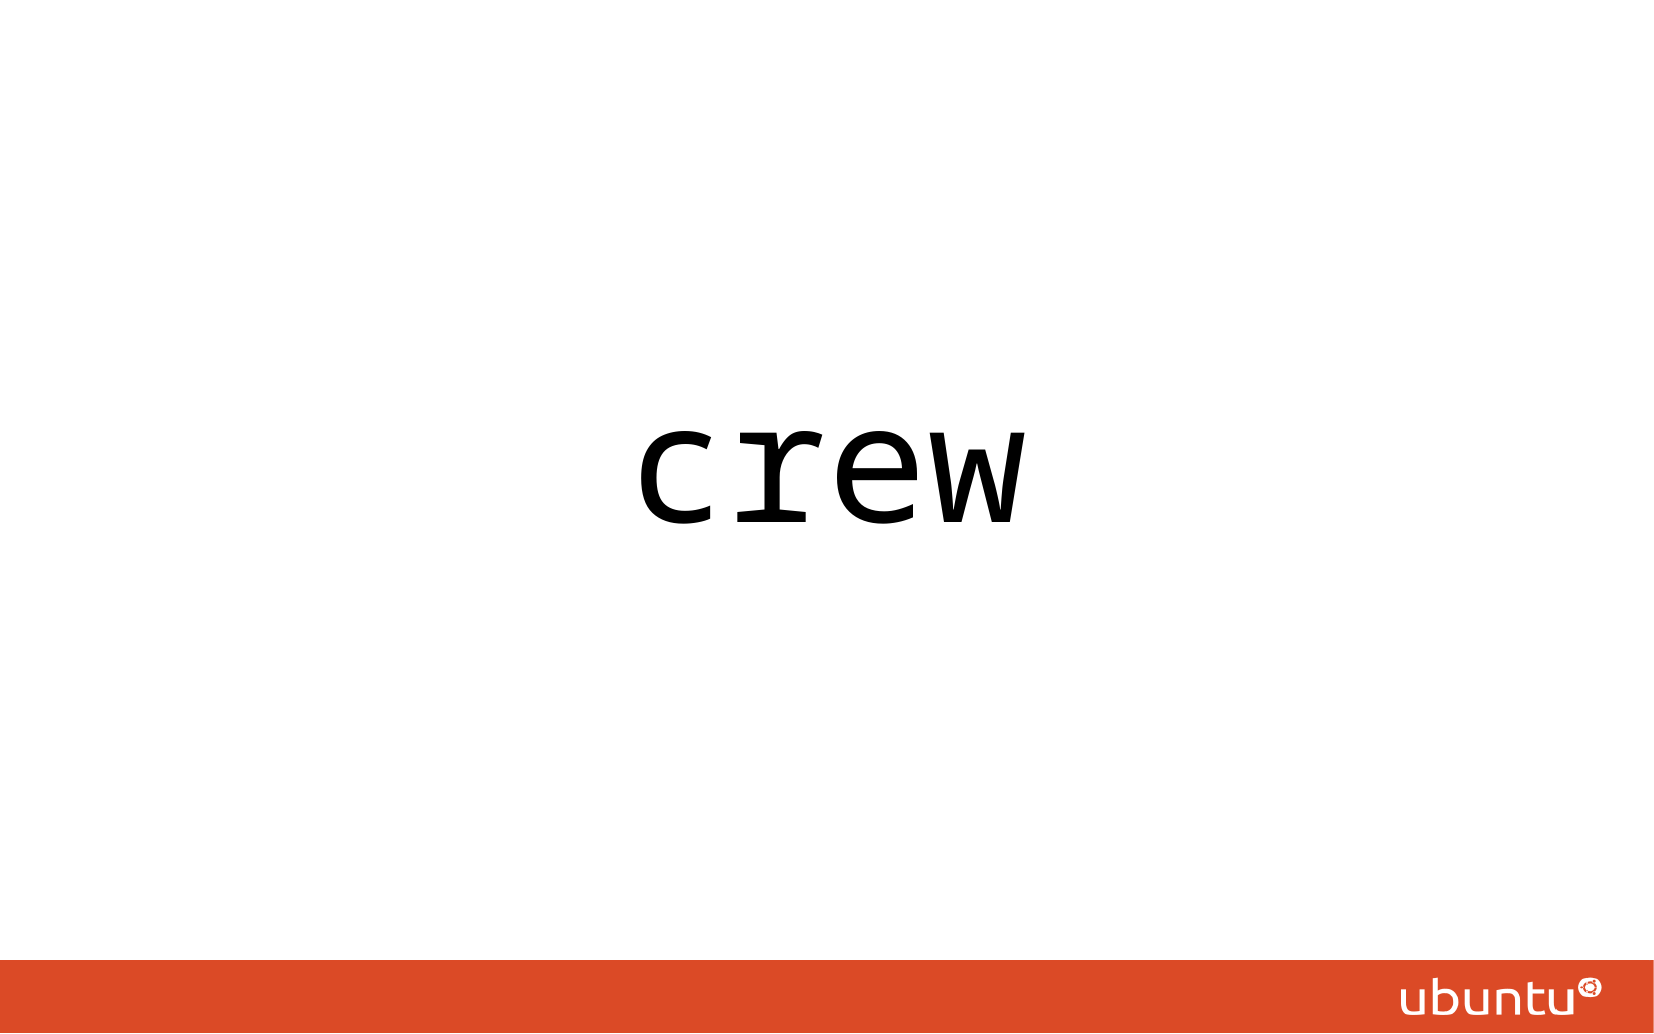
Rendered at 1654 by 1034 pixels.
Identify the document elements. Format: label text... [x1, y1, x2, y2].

picture [0, 960, 1654, 1033]
text_box crew [613, 336, 977, 519]
